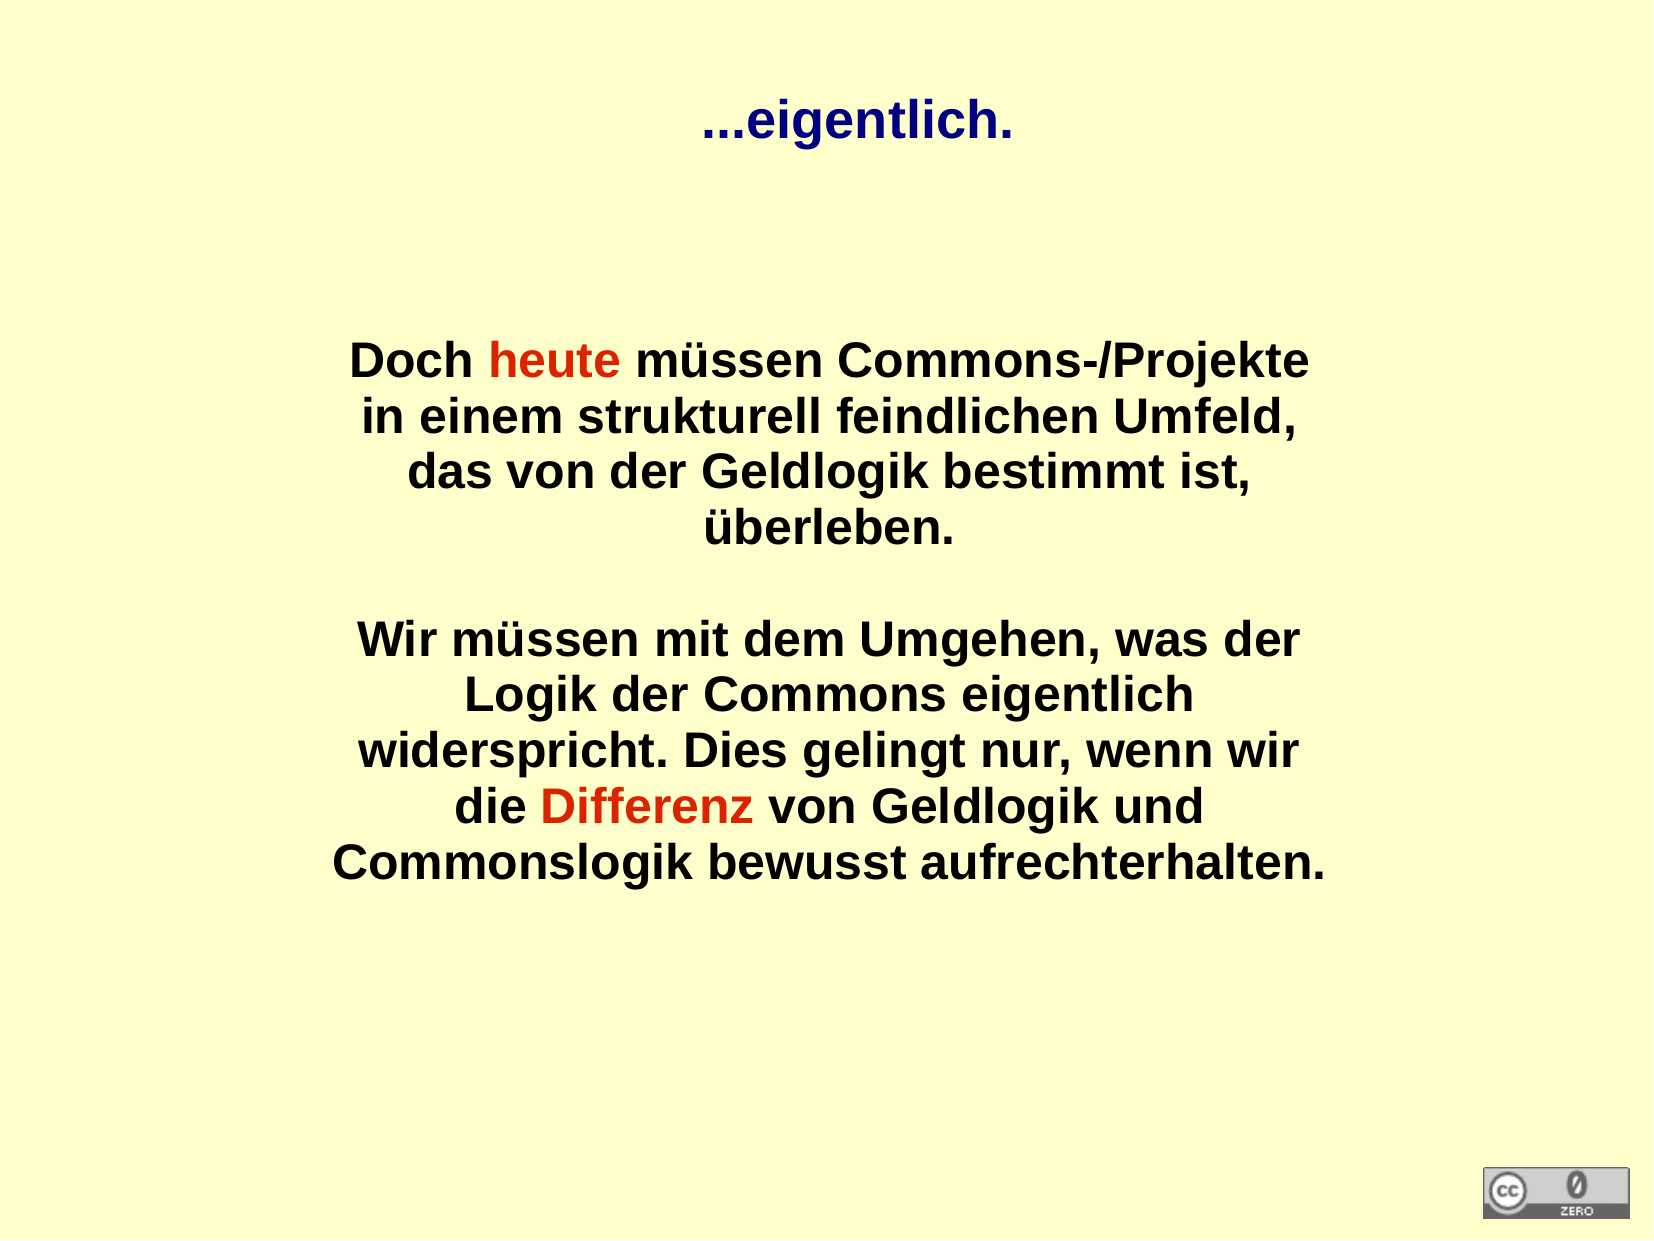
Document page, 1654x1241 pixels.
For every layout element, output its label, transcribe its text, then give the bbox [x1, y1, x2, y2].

title ...eigentlich. [121, 61, 1595, 178]
text_box Doch heute müssen Commons-/Projekte in einem strukturell feindlichen Umfeld, das von der Geldlogik bestimmt ist, überleben. Wir müssen mit dem Umgehen, was der Logik der Commons eigentlich widerspricht. Dies gelingt nur, wenn wir die Differenz von Geldlogik und Commonslogik bewusst aufrechterhalten. [312, 324, 1347, 975]
picture [1483, 1167, 1630, 1219]
